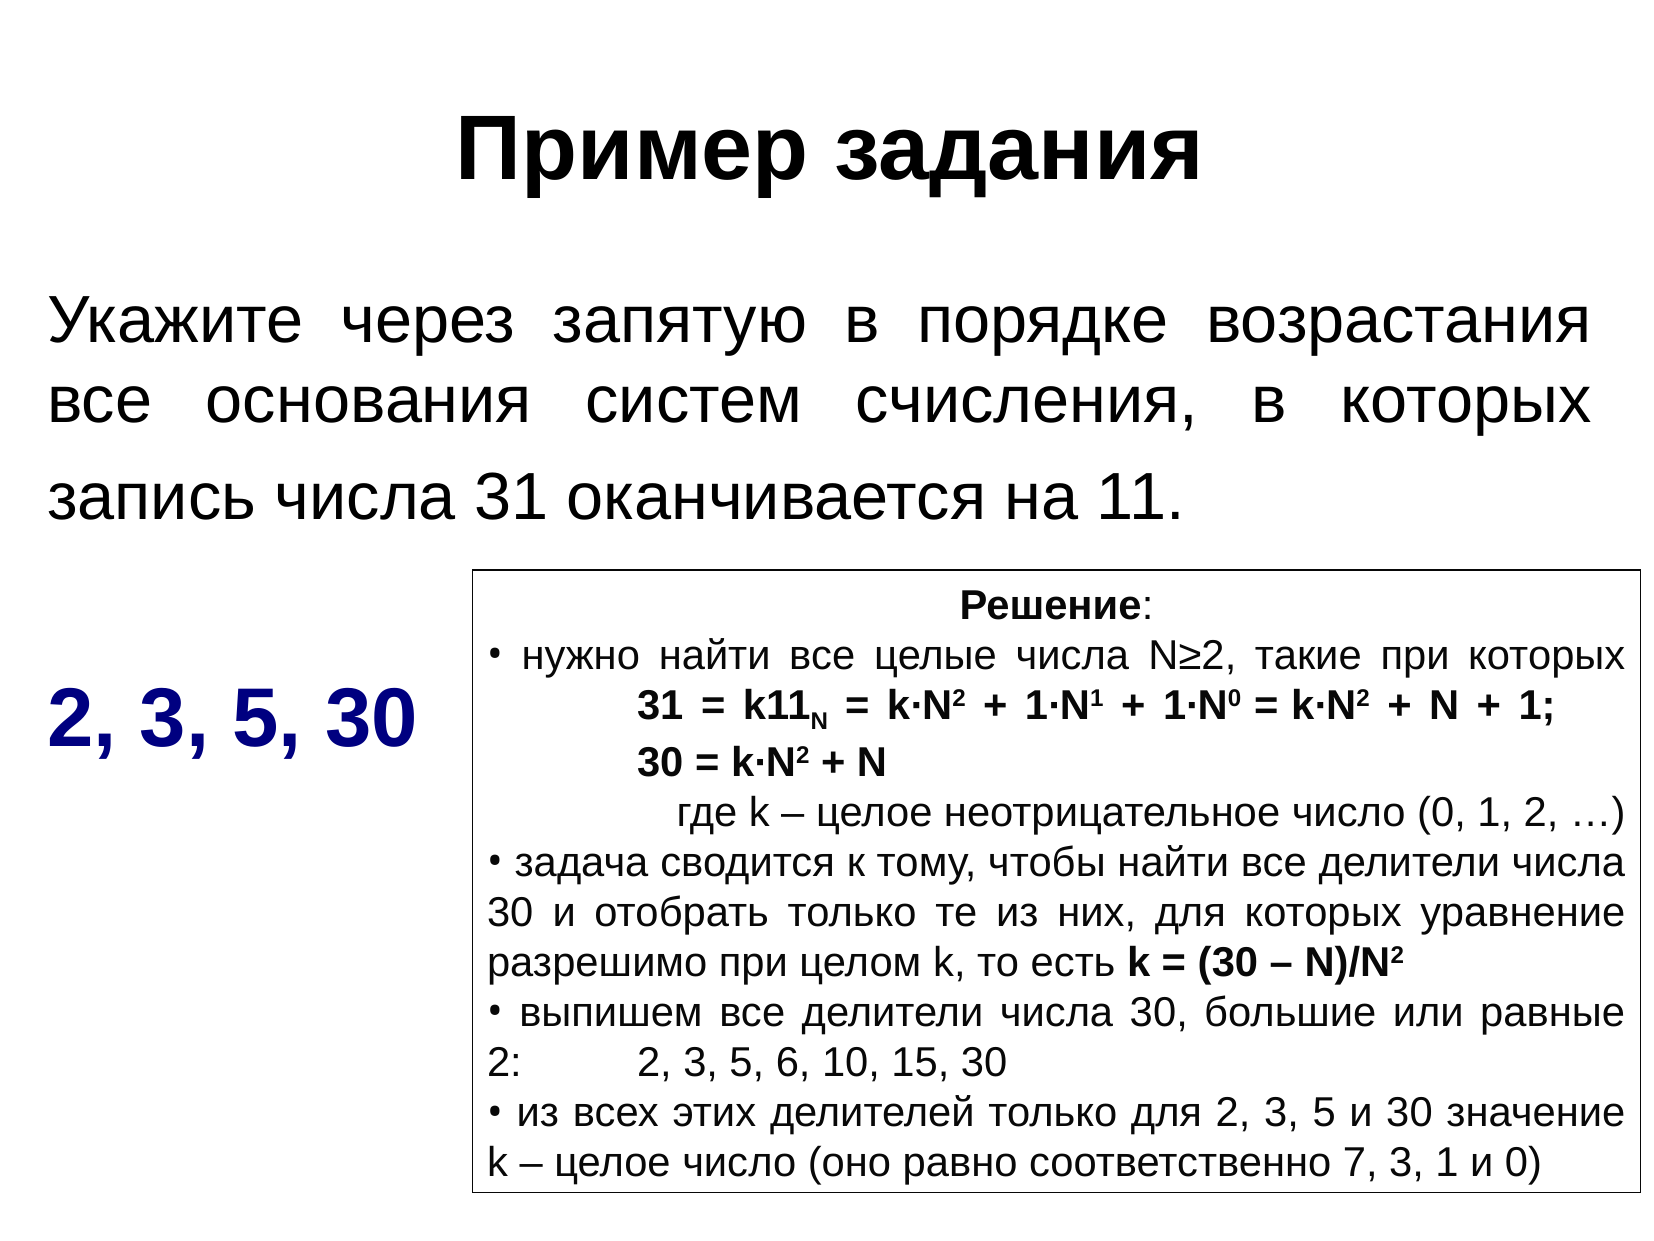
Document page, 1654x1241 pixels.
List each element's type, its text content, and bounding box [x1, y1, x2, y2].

text_box Решение: нужно найти все целые числа N≥2, такие при которых 31 = k11N = k∙N2 + 1∙N1 + 1∙N0 = k∙N2 + N + 1; 30 = k∙N2 + N где k – целое неотрицательное число (0, 1, 2, …) задача сводится к тому, чтобы найти все делители числа 30 и отобрать только те из них, для которых уравнение разрешимо при целом k, то есть k = (30 – N)/N2 выпишем все делители числа 30, большие или равные 2: 2, 3, 5, 6, 10, 15, 30 из всех этих делителей только для 2, 3, 5 и 30 значение k – целое число (оно равно соответственно 7, 3, 1 и 0) [472, 569, 1641, 1193]
text_box Укажите через запятую в порядке возрастания все основания систем счисления, в которых запись числа 31 оканчивается на 11. 2, 3, 5, 30 [32, 268, 1609, 1194]
title Пример задания [82, 68, 1571, 268]
